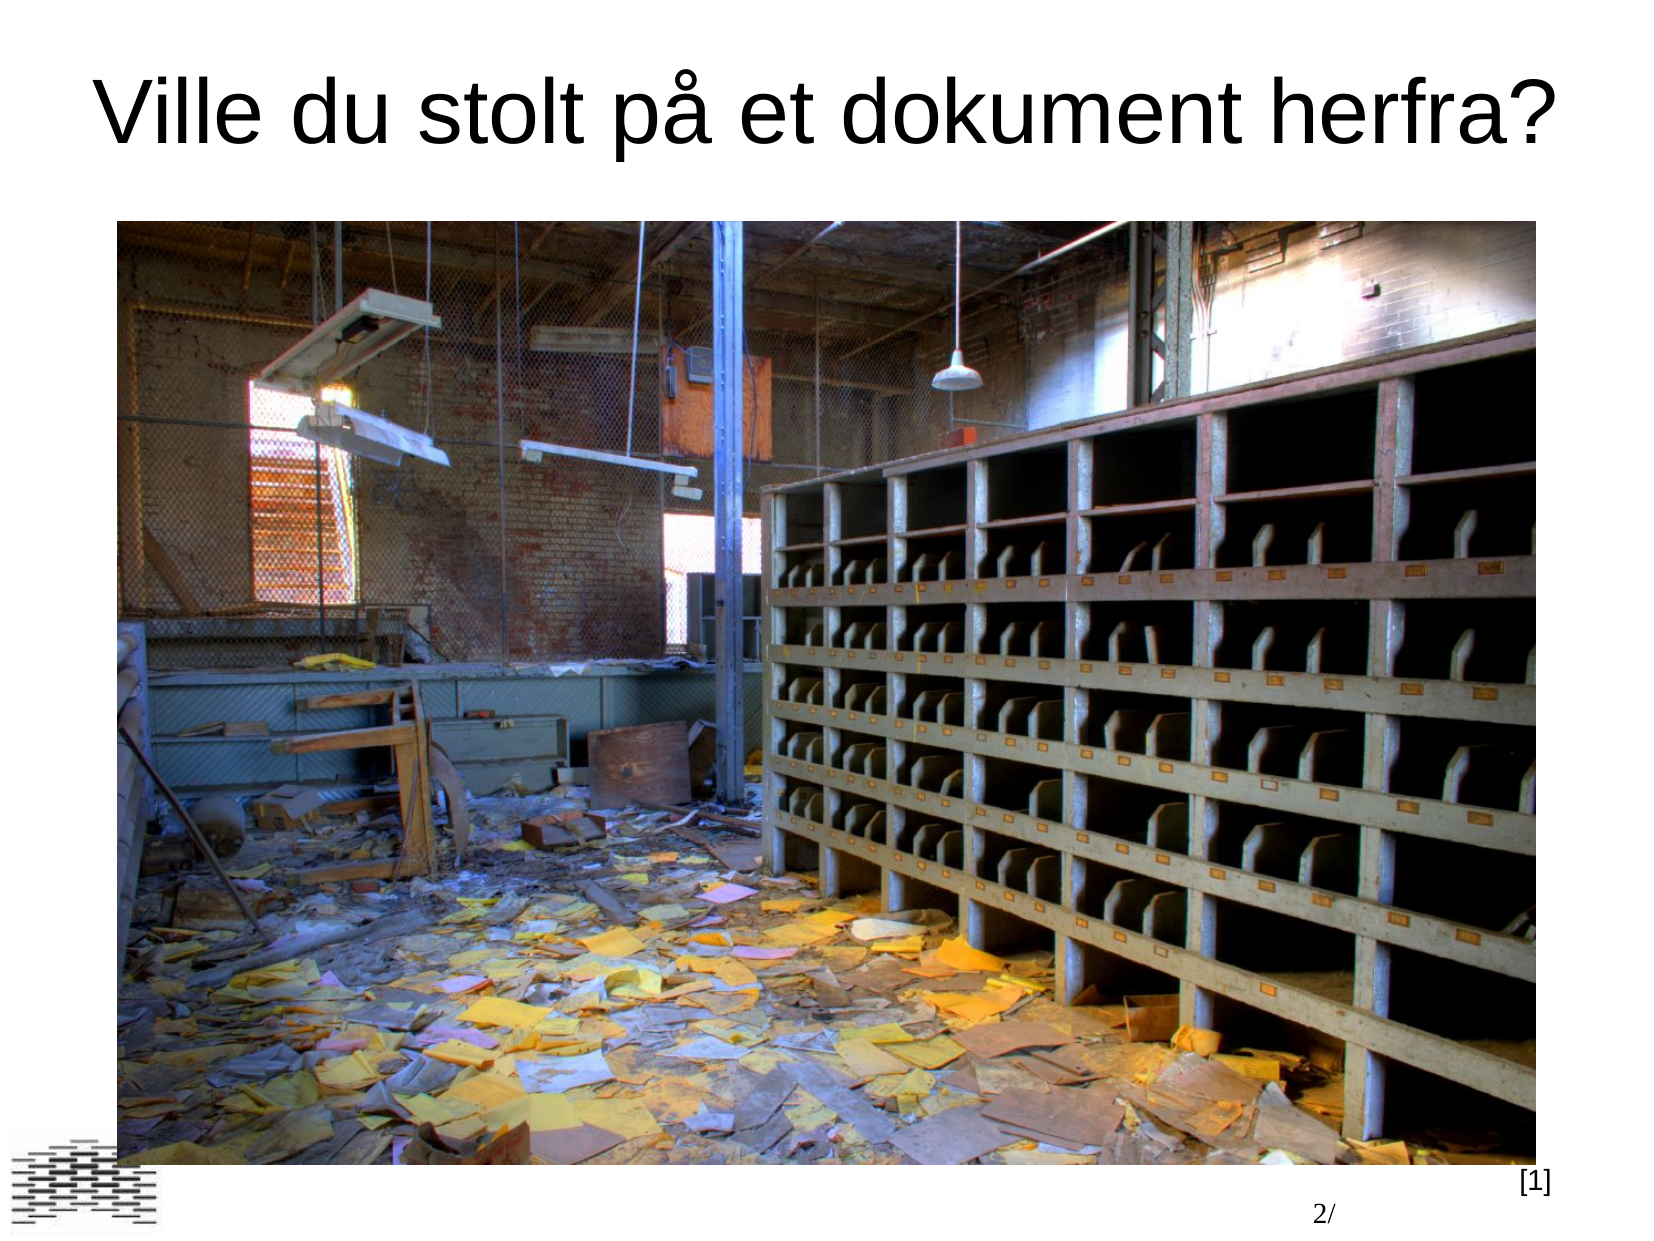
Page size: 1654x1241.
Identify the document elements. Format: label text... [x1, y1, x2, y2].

text_box [1] [1504, 1156, 1581, 1204]
picture [117, 221, 1536, 1165]
title Ville du stolt på et dokument herfra? [82, 49, 1571, 165]
